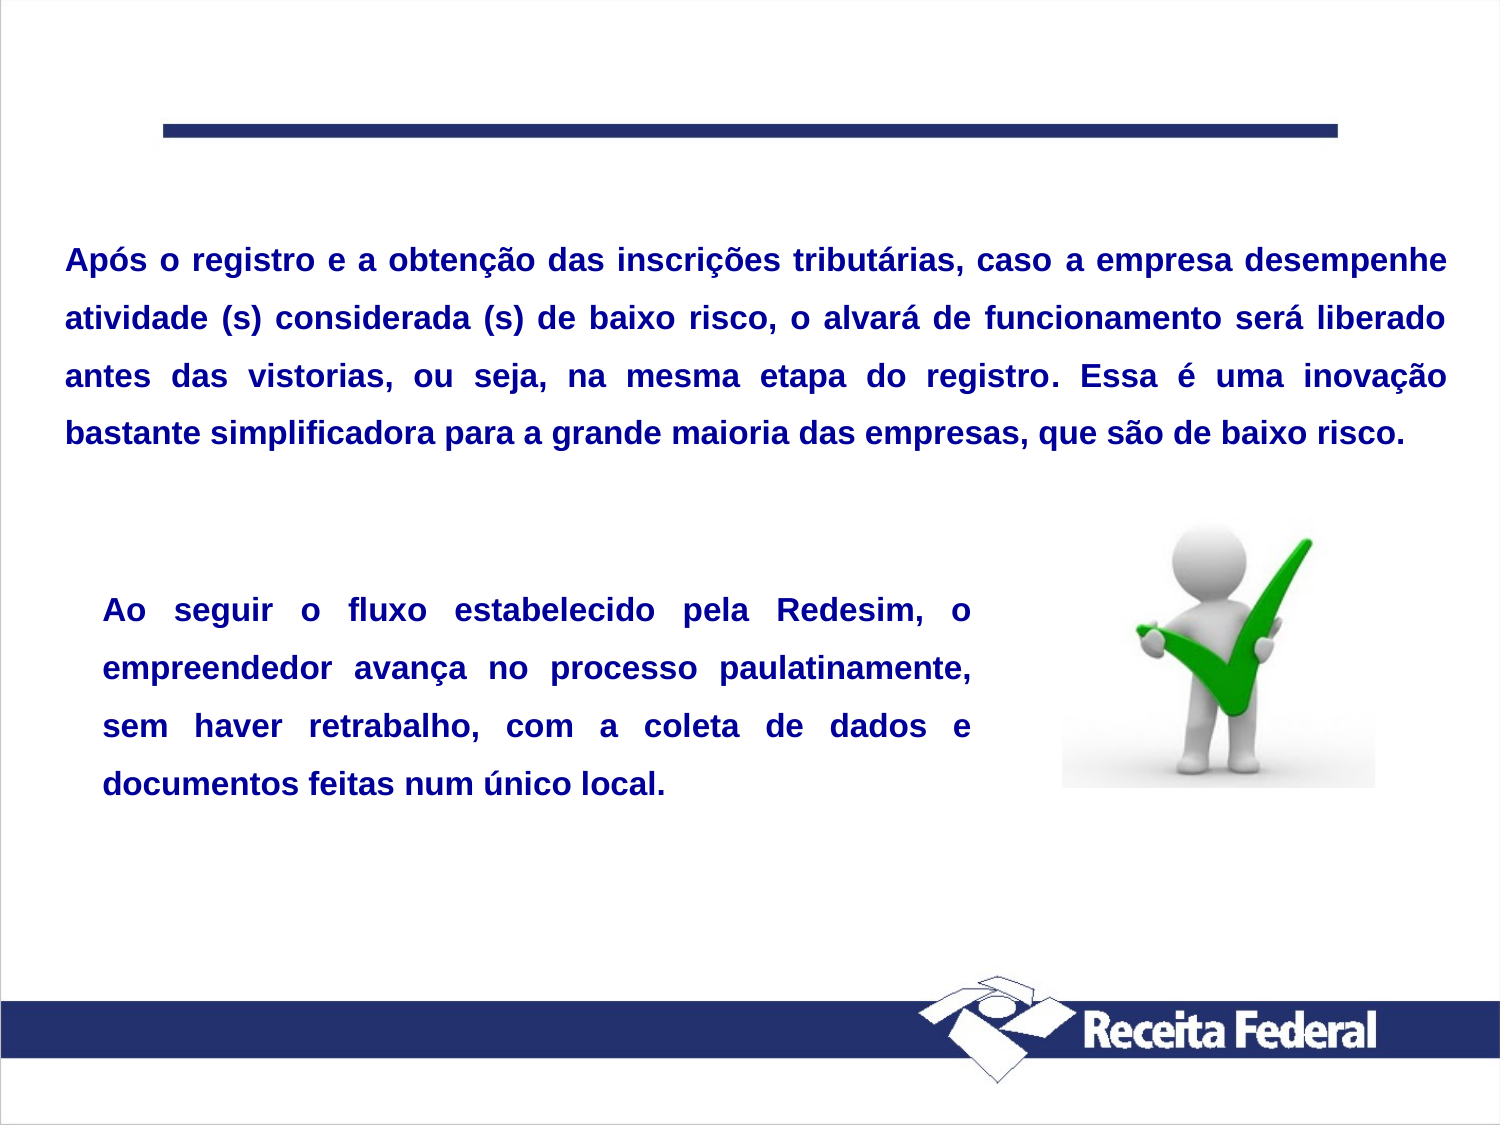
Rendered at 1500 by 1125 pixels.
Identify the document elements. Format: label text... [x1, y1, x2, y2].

text_box Ao seguir o fluxo estabelecido pela Redesim, o empreendedor avança no processo paulatinamente, sem haver retrabalho, com a coleta de dados e documentos feitas num único local. [87, 562, 988, 810]
chart [1050, 512, 1377, 788]
picture [0, 0, 1500, 1125]
text_box Após o registro e a obtenção das inscrições tributárias, caso a empresa desempenhe atividade (s) considerada (s) de baixo risco, o alvará de funcionamento será liberado antes das vistorias, ou seja, na mesma etapa do registro. Essa é uma inovação bastante simplificadora para a grande maioria das empresas, que são de baixo risco. [50, 212, 1463, 460]
